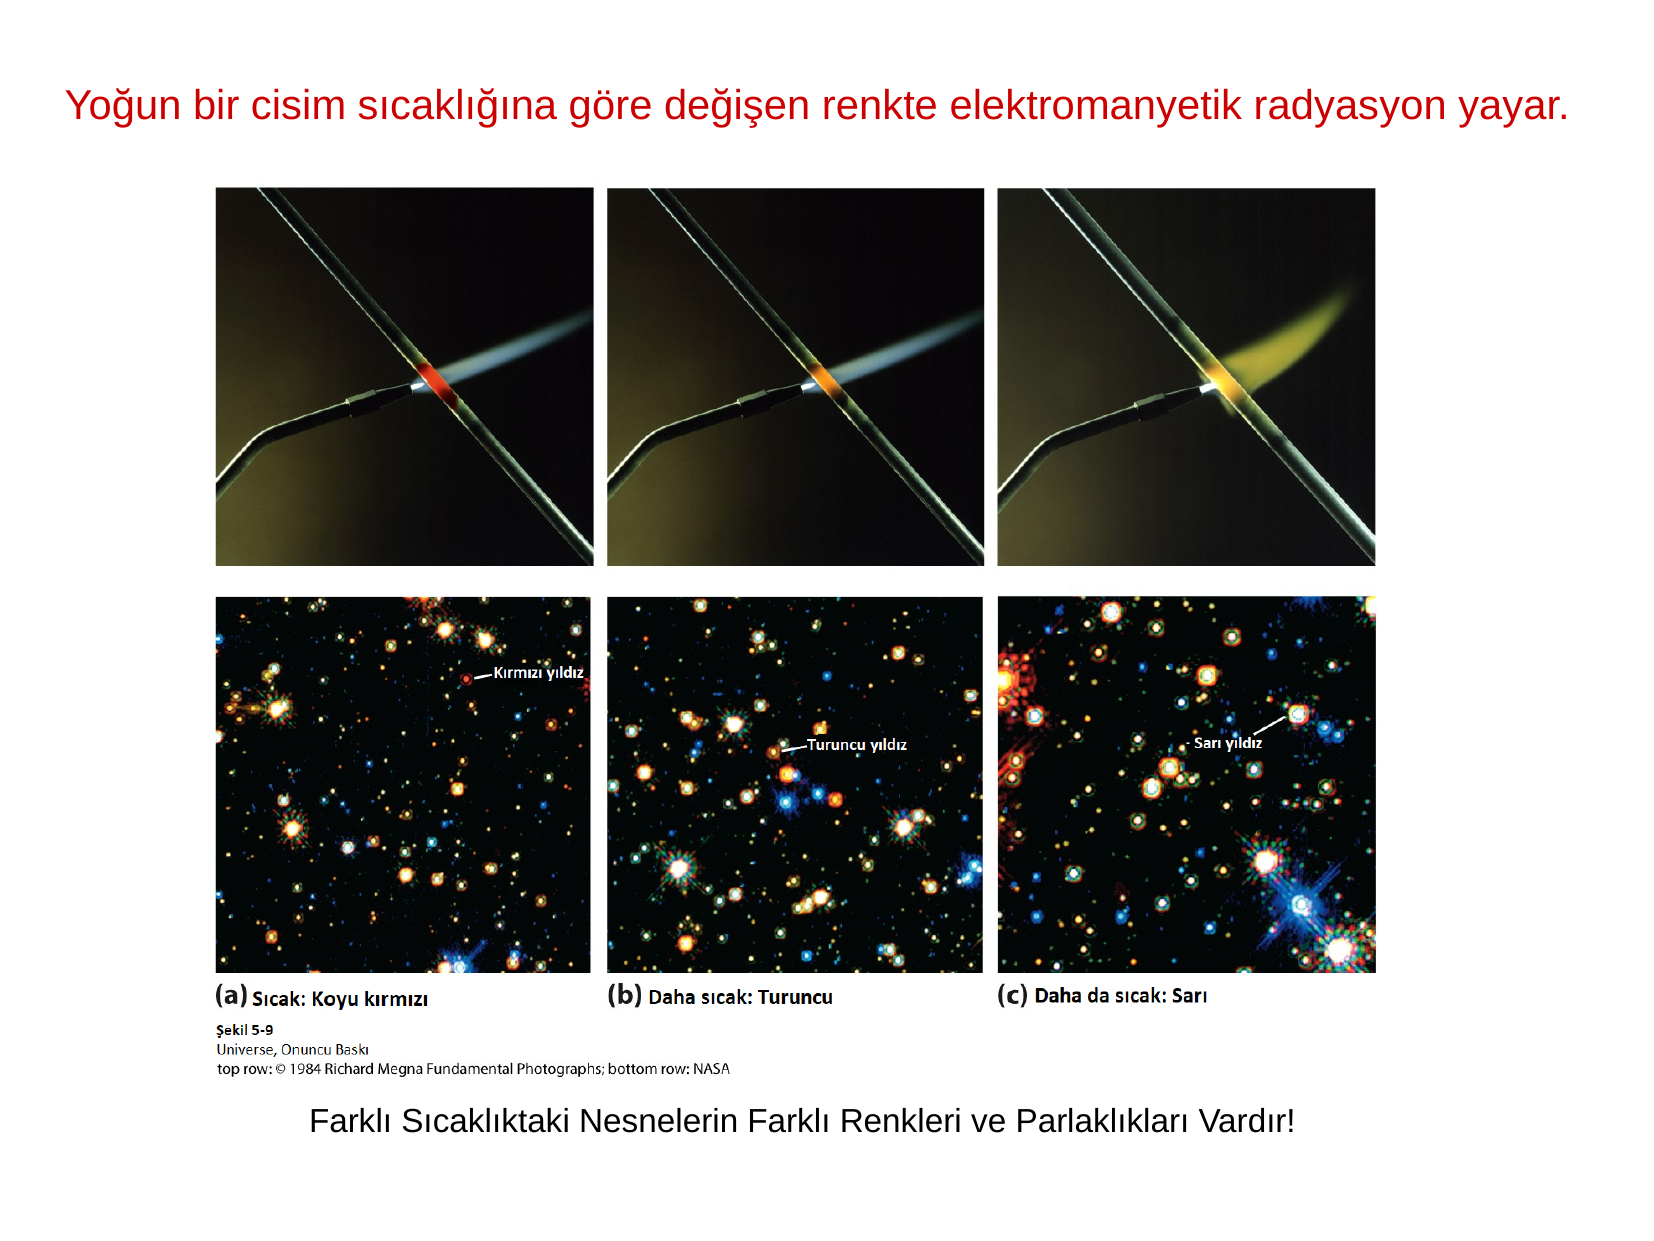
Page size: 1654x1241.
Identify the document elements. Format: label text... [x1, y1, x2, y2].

text_box Yoğun bir cisim sıcaklığına göre değişen renkte elektromanyetik radyasyon yayar. [30, 74, 1606, 182]
picture [210, 181, 1381, 1080]
text_box Farklı Sıcaklıktaki Nesnelerin Farklı Renkleri ve Parlaklıkları Vardır! [162, 1091, 1445, 1147]
